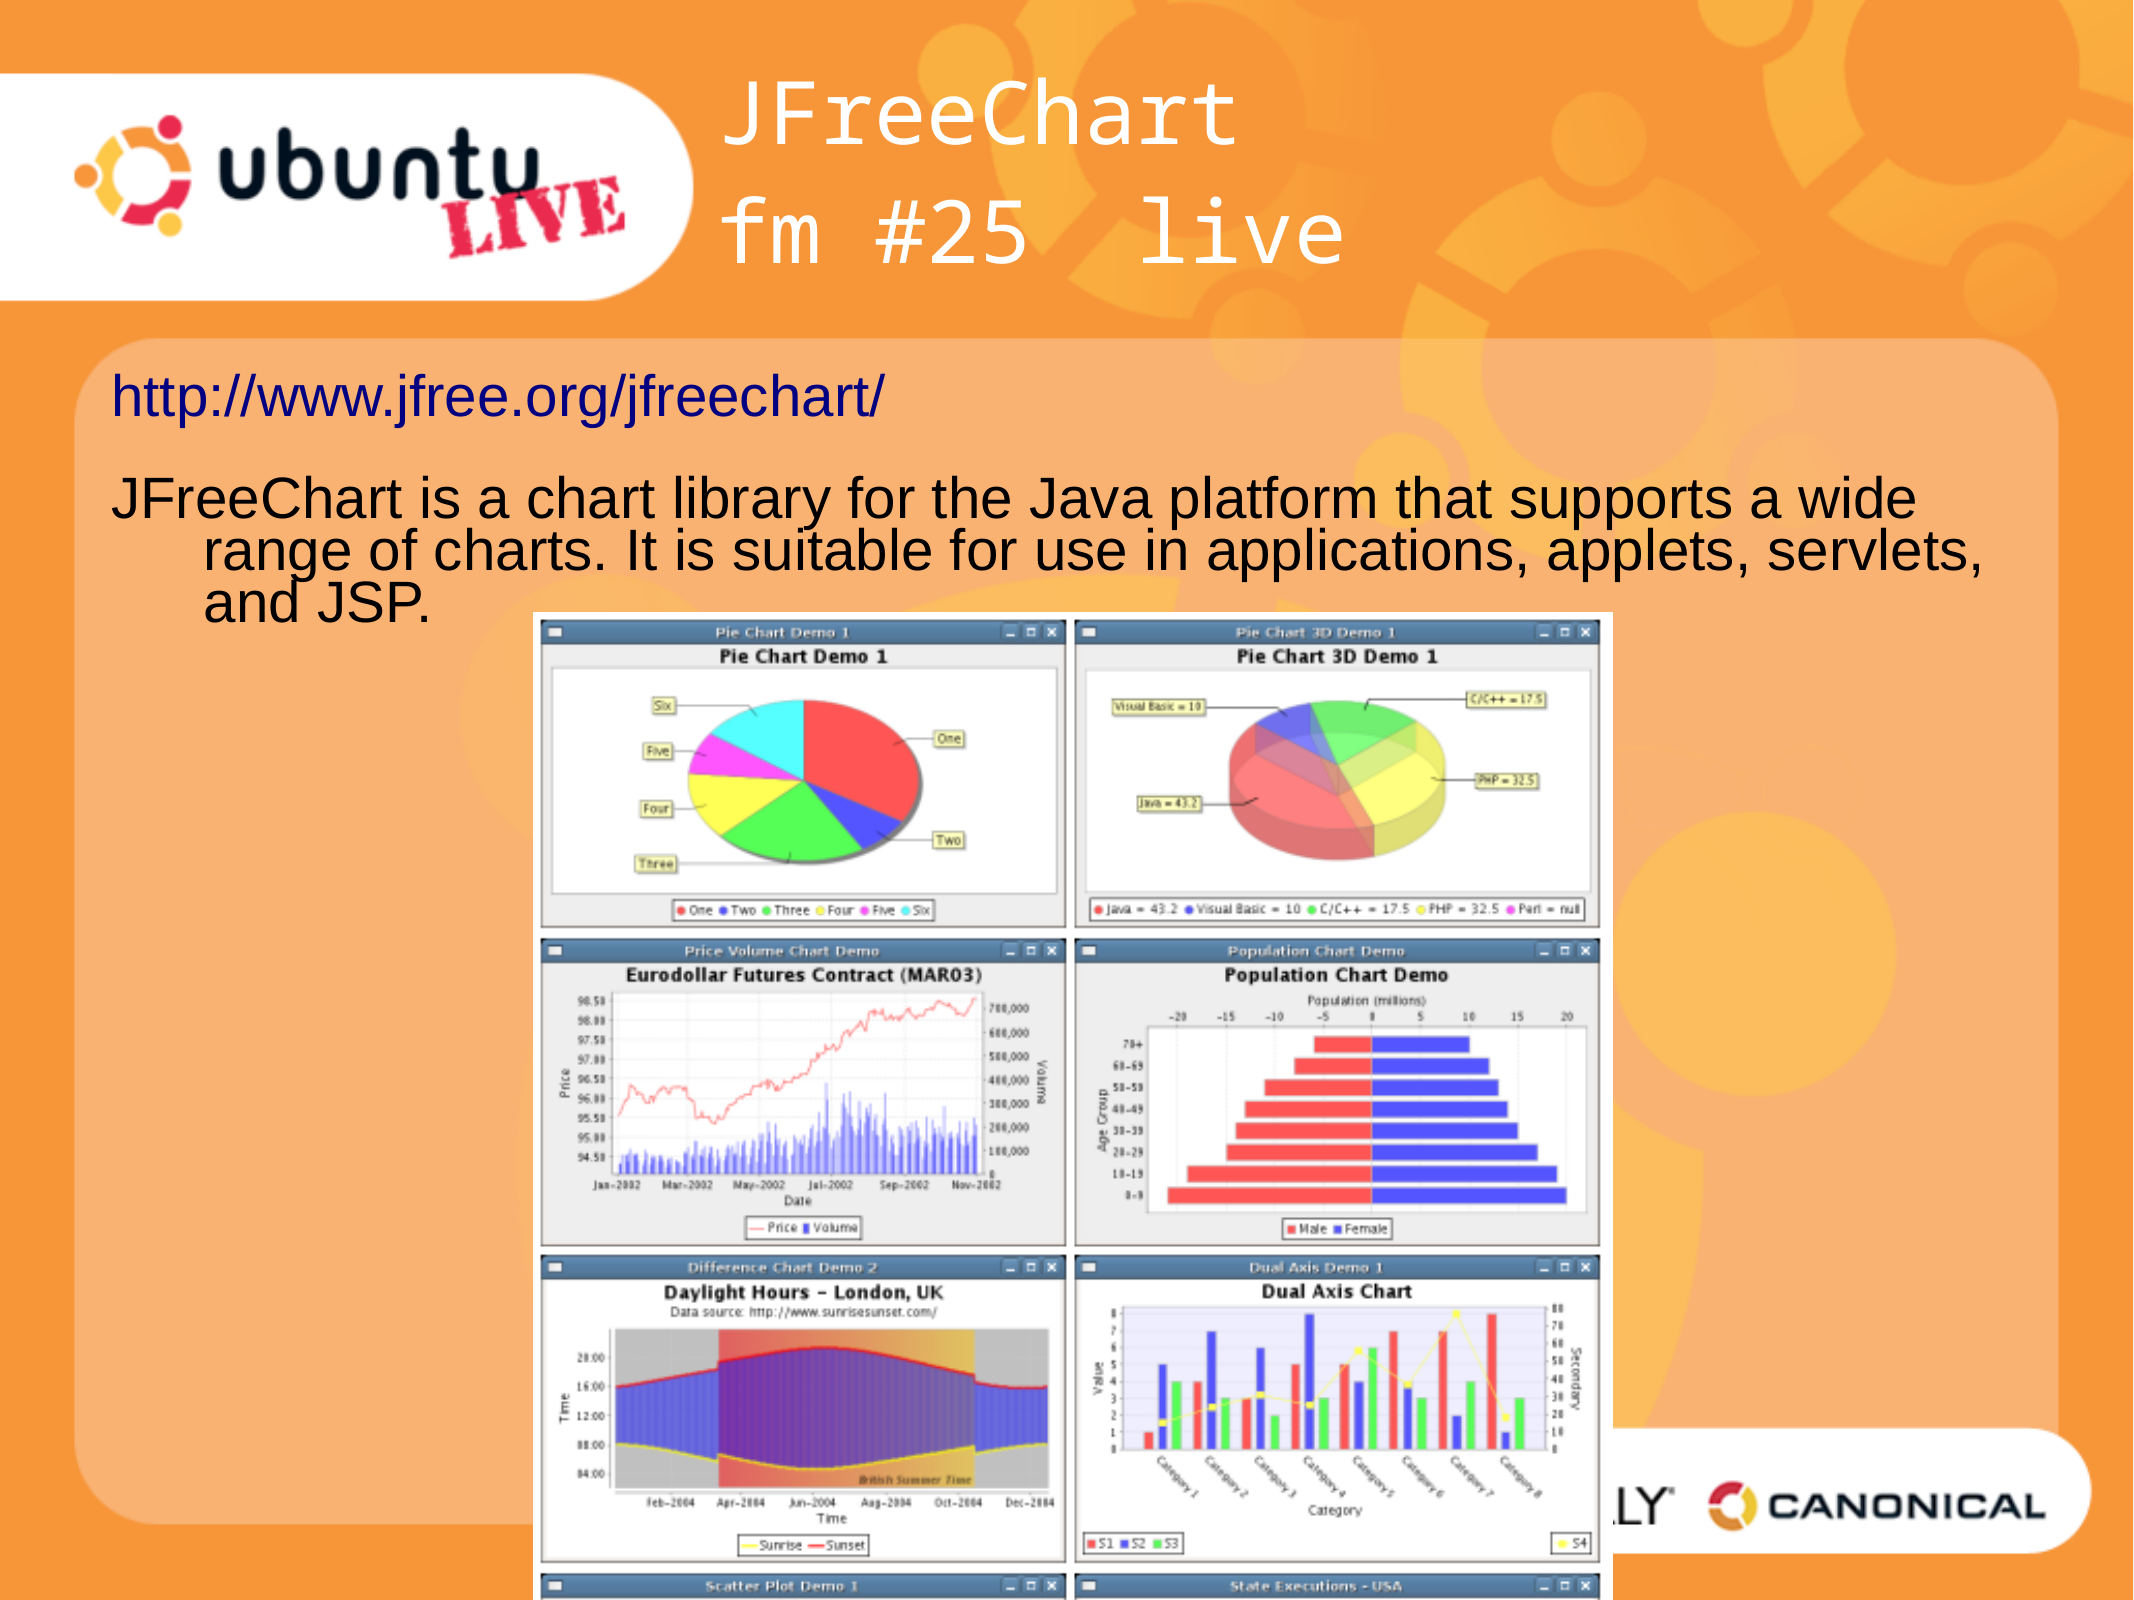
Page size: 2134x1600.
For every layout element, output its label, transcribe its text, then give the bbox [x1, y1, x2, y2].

picture [0, 0, 2134, 1600]
title JFreeChart fm #25 live [712, 47, 2134, 294]
list http://www.jfree.org/jfreechart/ JFreeChart is a chart library for the Java platform that supports a wide range of charts. It is suitable for use in applications, applets, servlets, and JSP. [66, 375, 2026, 1388]
